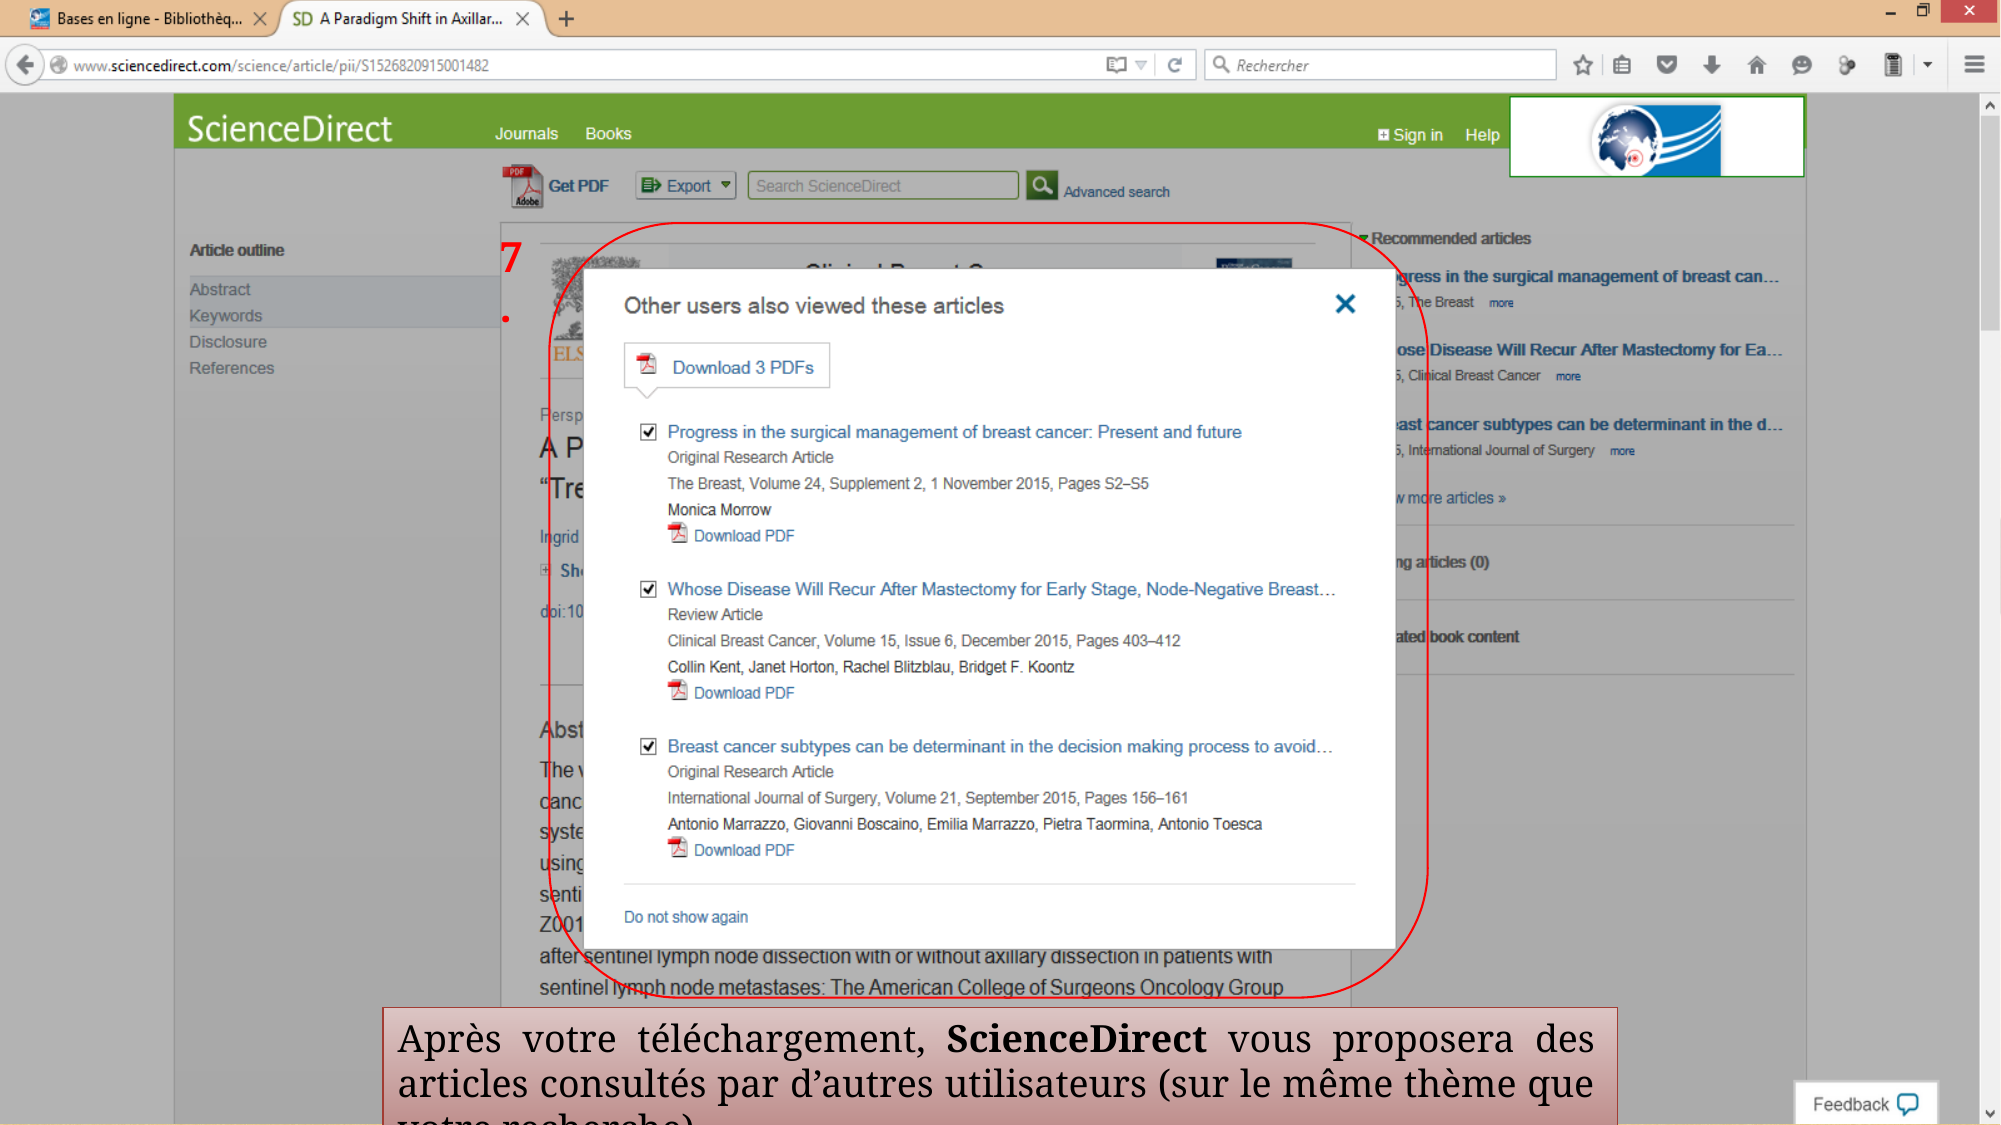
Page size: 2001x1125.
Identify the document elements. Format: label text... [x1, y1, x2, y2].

text_box 7. [484, 223, 550, 289]
picture [0, 0, 2000, 1124]
text_box Après votre téléchargement, ScienceDirect vous proposera des articles consultés par d’autres utilisateurs (sur le même thème que votre recherche). [382, 1007, 1618, 1114]
